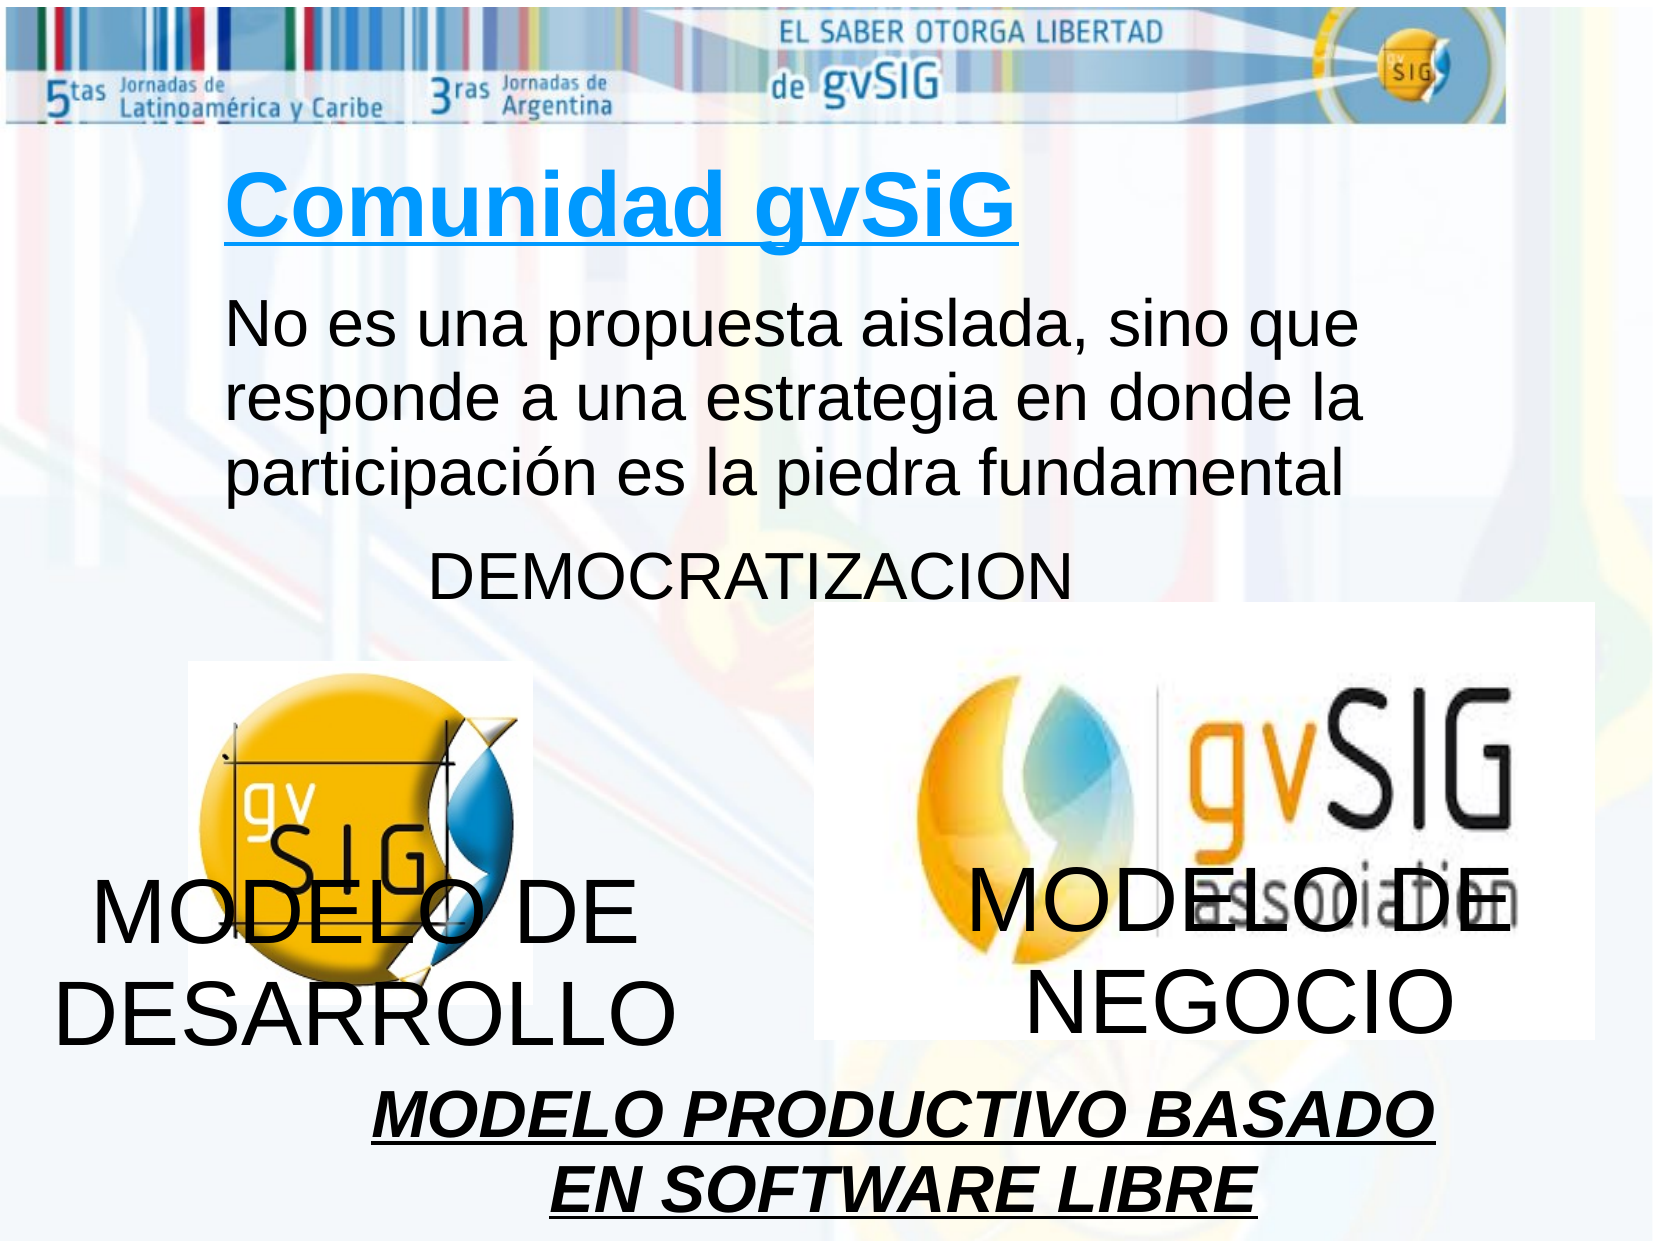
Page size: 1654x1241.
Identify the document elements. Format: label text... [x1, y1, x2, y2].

title MODELO DE DESARROLLO [23, 803, 709, 1123]
title MODELO DE NEGOCIO [927, 767, 1554, 1134]
list Comunidad gvSiG No es una propuesta aislada, sino que responde a una estrategia en donde la participación es la piedra fundamental DEMOCRATIZACION [153, 153, 1430, 662]
title MODELO PRODUCTIVO BASADO EN SOFTWARE LIBRE [342, 968, 1465, 1241]
picture [0, 7, 1653, 1241]
